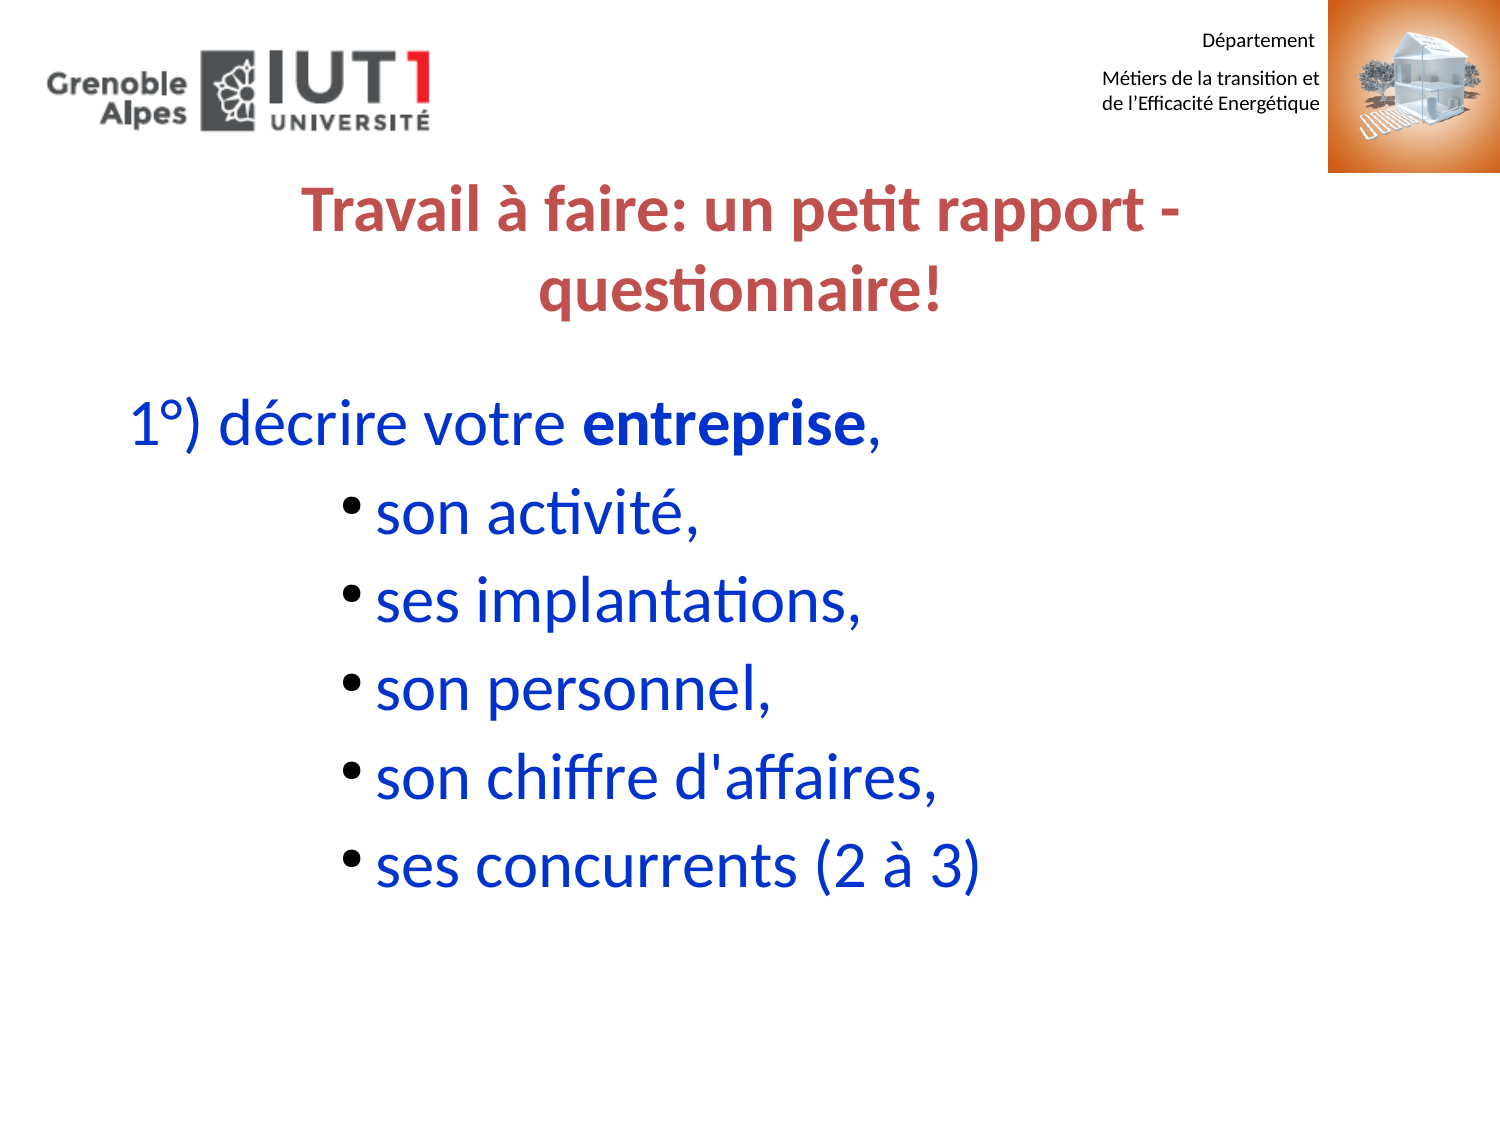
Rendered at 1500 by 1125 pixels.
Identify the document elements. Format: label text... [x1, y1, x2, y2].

text_box Département Métiers de la transition et de l’Efficacité Energétique [1062, 19, 1335, 123]
title Travail à faire: un petit rapport - questionnaire! [166, 150, 1317, 283]
picture [6, 7, 550, 173]
picture [1328, 0, 1500, 173]
text_box 1°) décrire votre entreprise, son activité, ses implantations, son personnel, son chiffre d'affaires, ses concurrents (2 à 3) [41, 283, 1471, 969]
